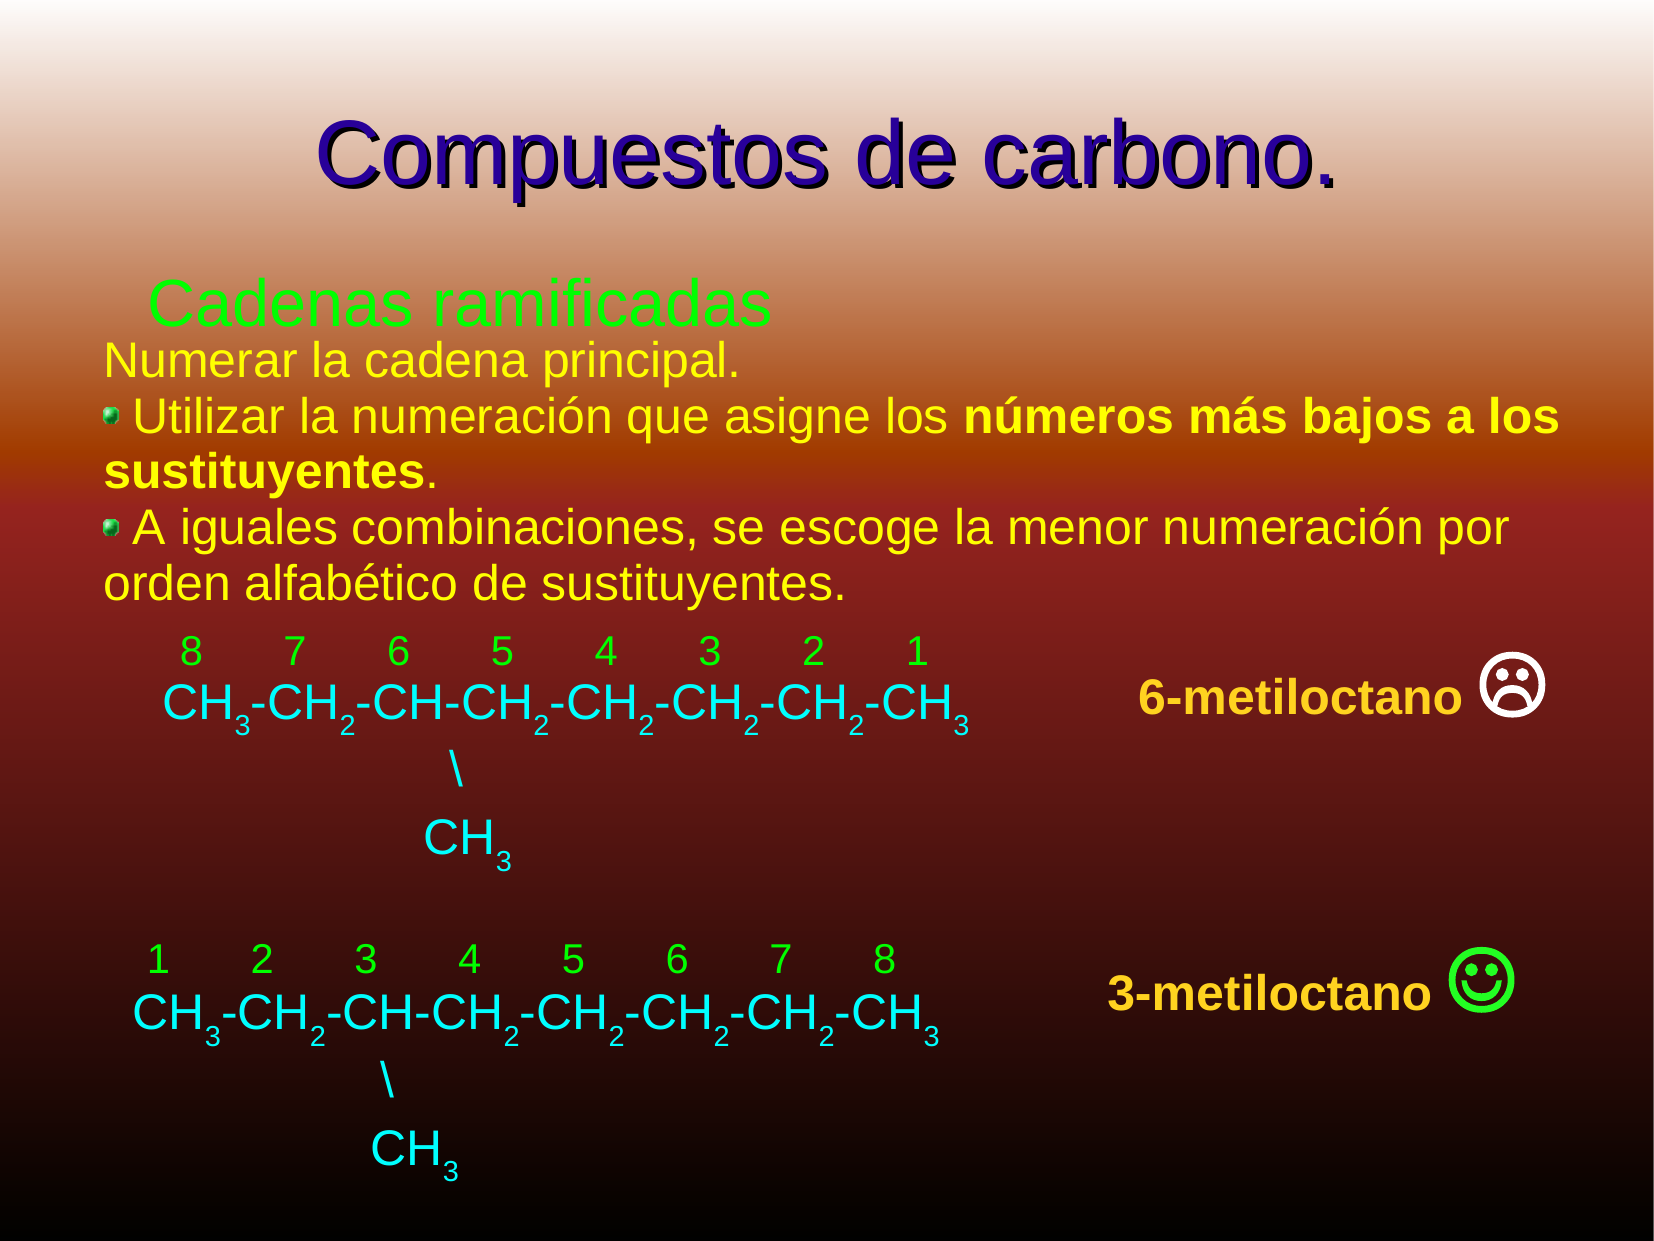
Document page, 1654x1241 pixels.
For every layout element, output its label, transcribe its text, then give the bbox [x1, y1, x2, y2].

picture [0, 0, 1654, 1241]
text_box Numerar la cadena principal. Utilizar la numeración que asigne los números más bajos a los sustituyentes. A iguales combinaciones, se escoge la menor numeración por orden alfabético de sustituyentes. [88, 324, 1610, 622]
text_box 6-metiloctano  [1123, 649, 1595, 768]
text_box 8 7 6 5 4 3 2 1 CH3-CH2-CH-CH2-CH2-CH2-CH2-CH3 \ CH3 [59, 620, 1074, 887]
list Cadenas ramificadas [76, 265, 886, 355]
title Compuestos de carbono. [82, 49, 1571, 257]
text_box 1 2 3 4 5 6 7 8 CH3-CH2-CH-CH2-CH2-CH2-CH2-CH3 \ CH3 [118, 921, 1310, 1197]
text_box 3-metiloctano  [1092, 944, 1564, 1063]
